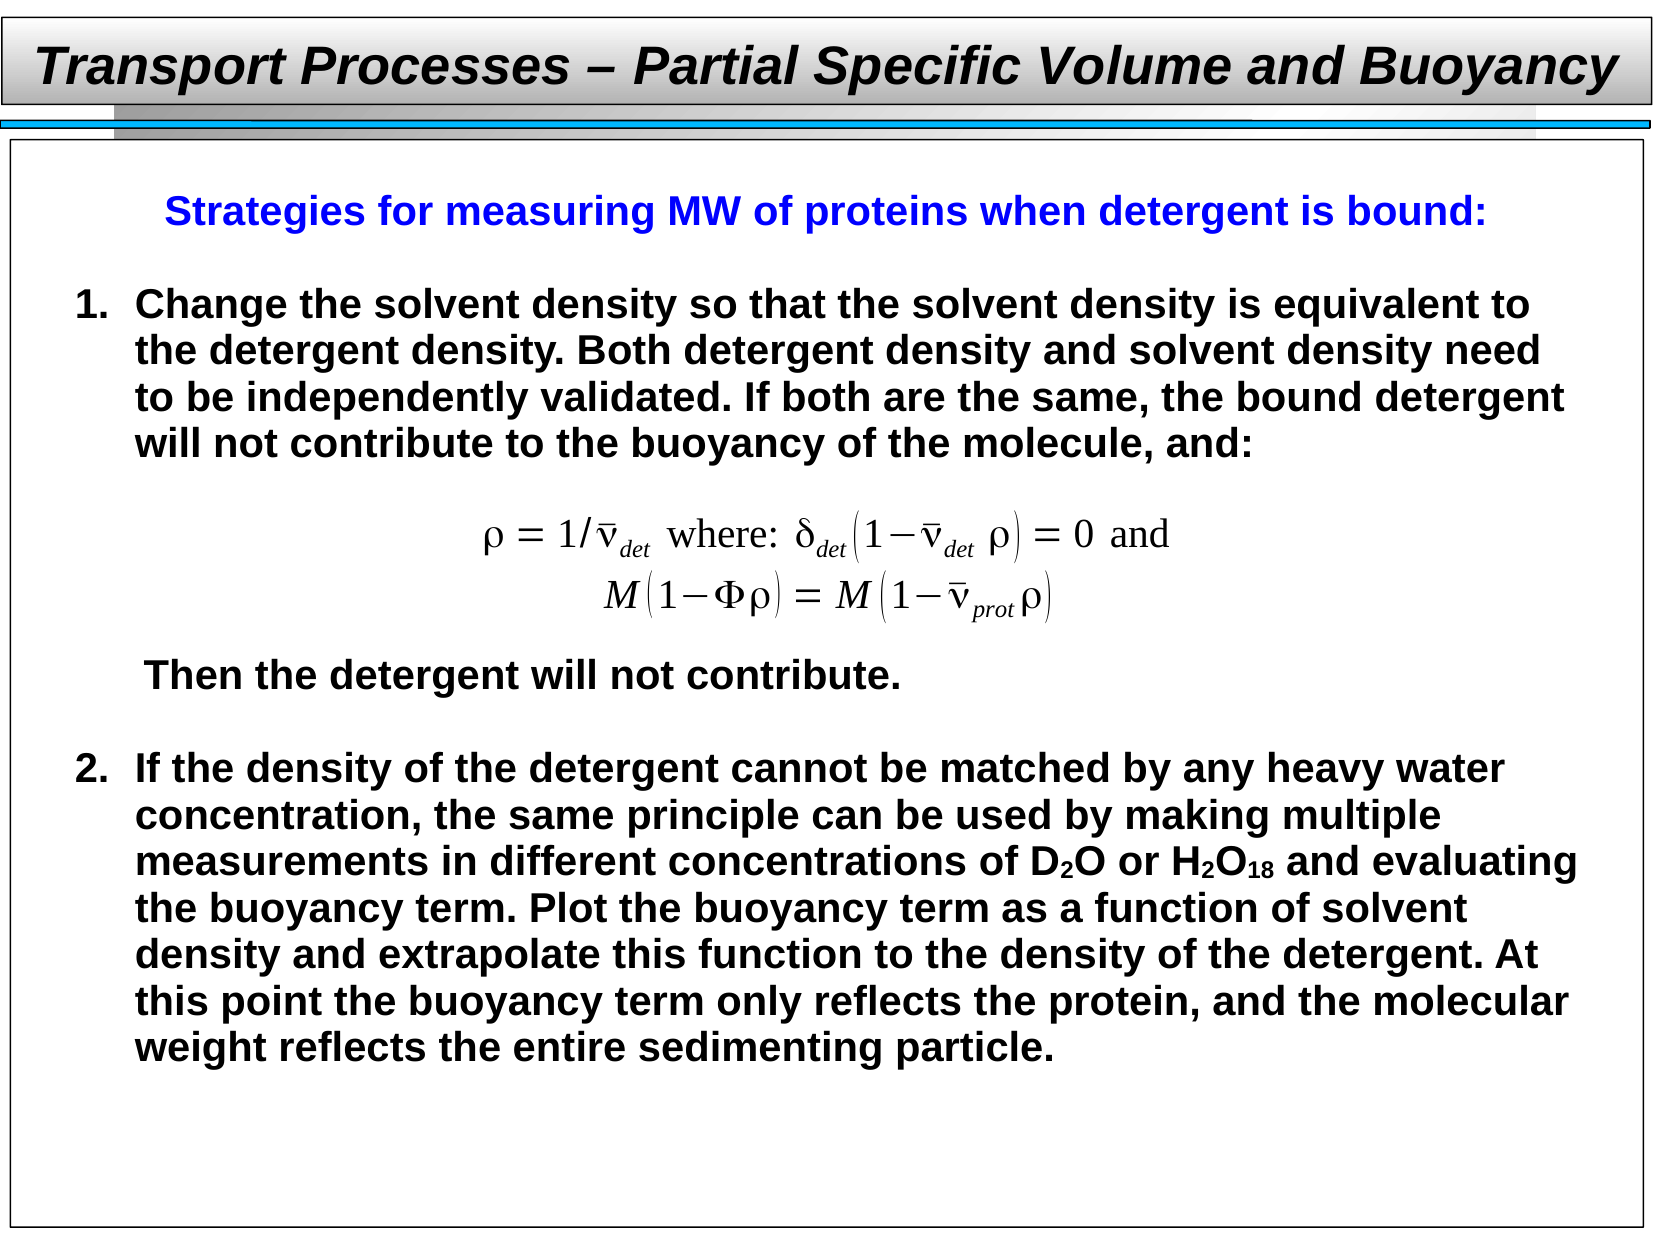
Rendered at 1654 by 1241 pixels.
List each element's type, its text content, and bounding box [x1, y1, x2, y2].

text_box Transport Processes – Partial Specific Volume and Buoyancy [1, 17, 1652, 105]
chart [476, 507, 1178, 626]
text_box [10, 139, 1644, 1228]
text_box [0, 120, 1651, 129]
text_box Strategies for measuring MW of proteins when detergent is bound: Change the solvent density so that the solvent density is equivalent to the detergent density. Both detergent density and solvent density need to be independently validated. If both are the same, the bound detergent will not contribute to the buoyancy of the molecule, and: Then the detergent will not contribute. If the density of the detergent cannot be matched by any heavy water concentration, the same principle can be used by making multiple measurements in different concentrations of D2O or H2O18 and evaluating the buoyancy term. Plot the buoyancy term as a function of solvent density and extrapolate this function to the density of the detergent. At this point the buoyancy term only reflects the protein, and the molecular weight reflects the entire sedimenting particle. [60, 180, 1606, 1201]
